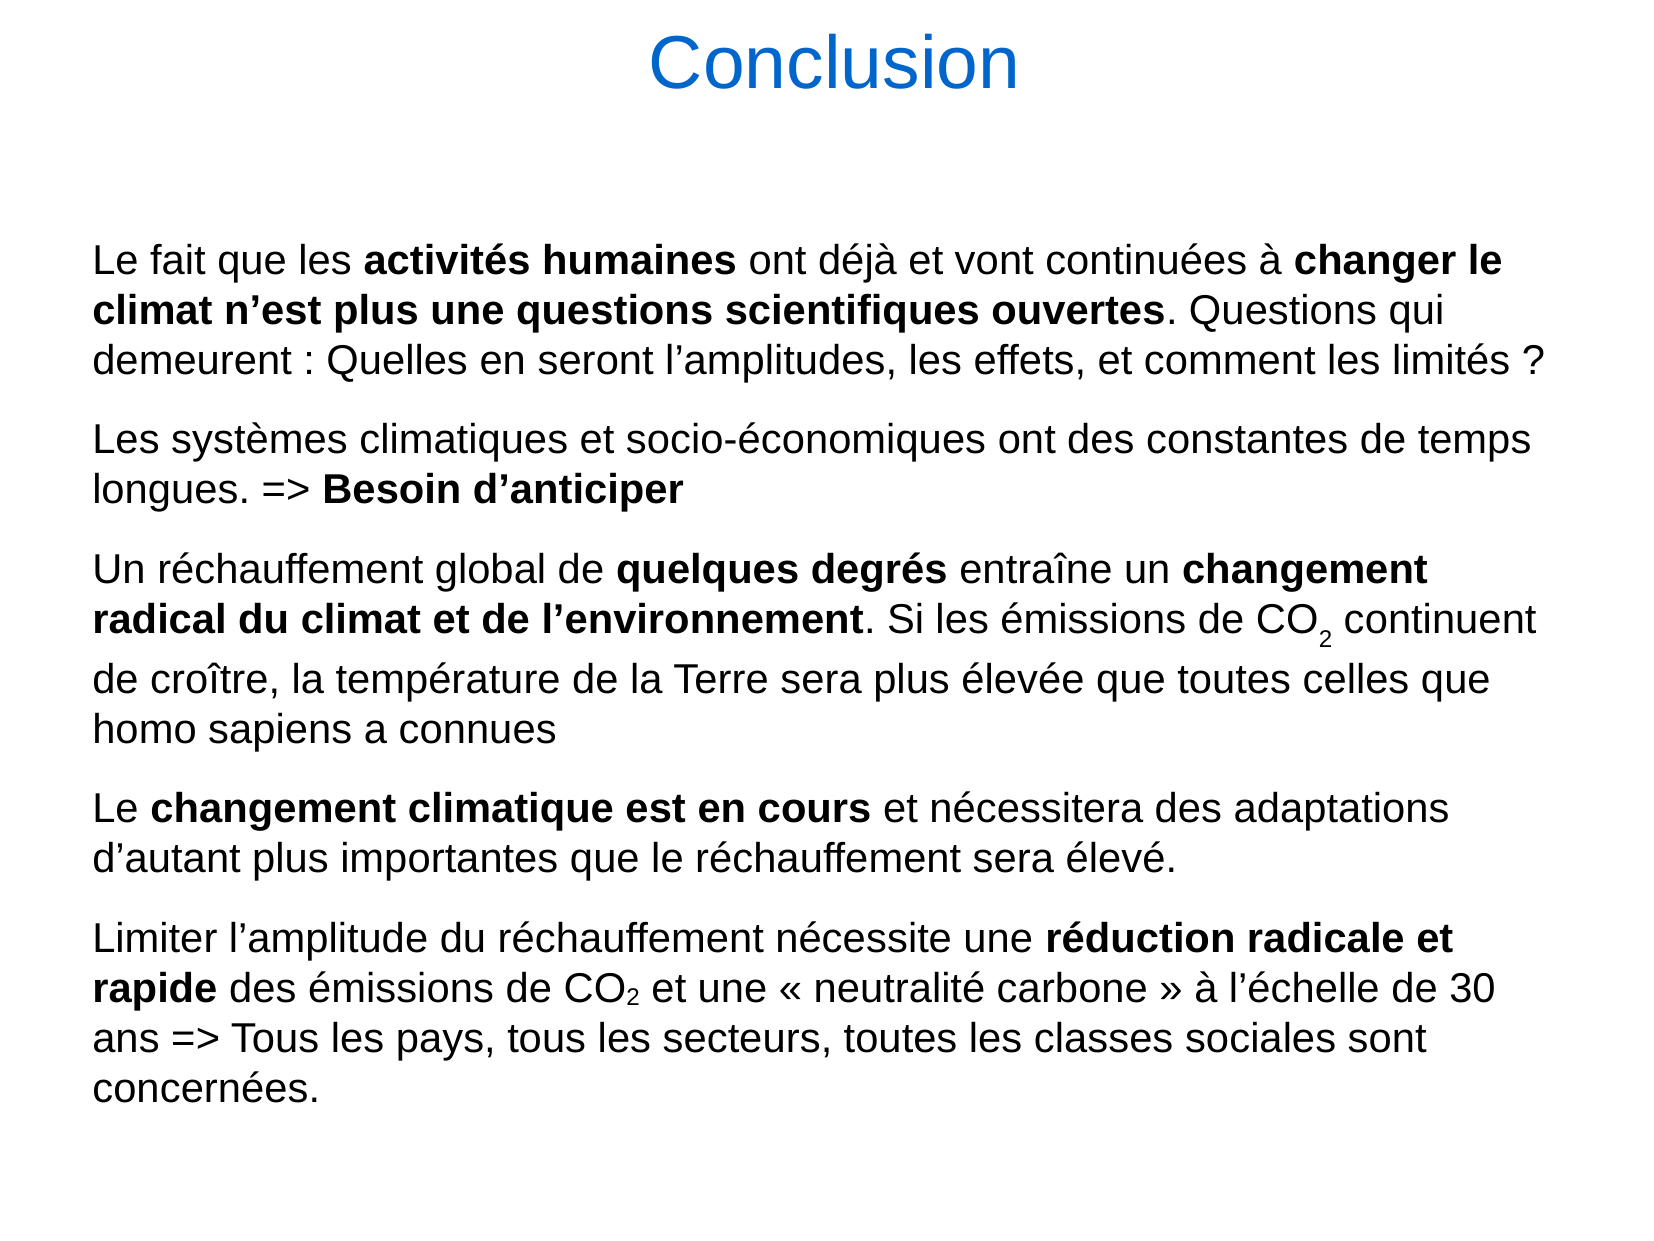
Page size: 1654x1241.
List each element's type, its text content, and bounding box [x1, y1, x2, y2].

title Conclusion [45, 13, 1624, 117]
text_box Le fait que les activités humaines ont déjà et vont continuées à changer le climat n’est plus une questions scientifiques ouvertes. Questions qui demeurent : Quelles en seront l’amplitudes, les effets, et comment les limités ? Les systèmes climatiques et socio-économiques ont des constantes de temps longues. => Besoin d’anticiper Un réchauffement global de quelques degrés entraîne un changement radical du climat et de l’environnement. Si les émissions de CO2 continuent de croître, la température de la Terre sera plus élevée que toutes celles que homo sapiens a connues Le changement climatique est en cours et nécessitera des adaptations d’autant plus importantes que le réchauffement sera élevé. Limiter l’amplitude du réchauffement nécessite une réduction radicale et rapide des émissions de CO2 et une « neutralité carbone » à l’échelle de 30 ans => Tous les pays, tous les secteurs, toutes les classes sociales sont concernées. [77, 224, 1581, 1142]
